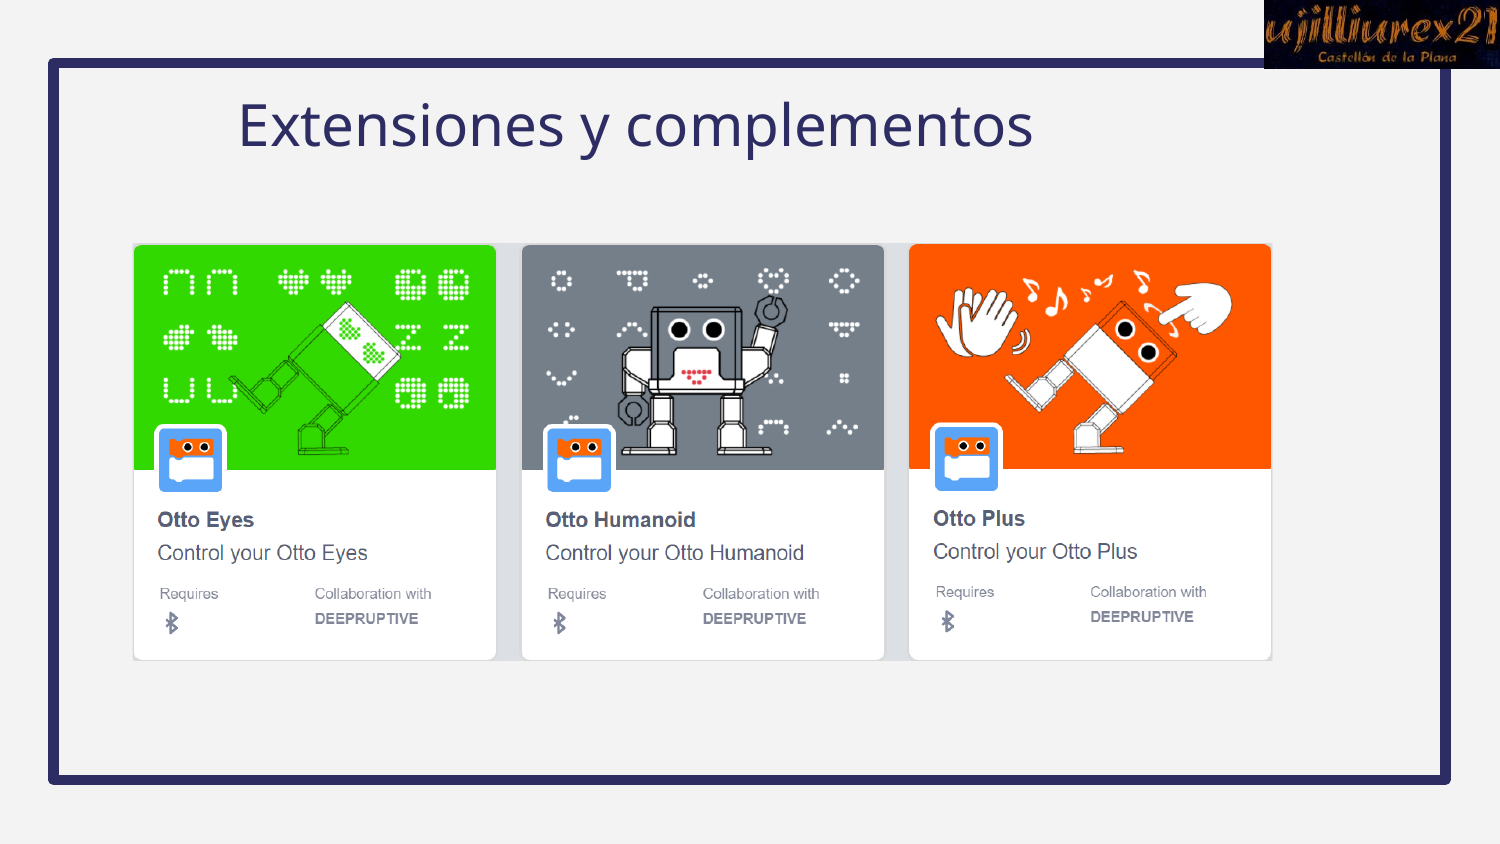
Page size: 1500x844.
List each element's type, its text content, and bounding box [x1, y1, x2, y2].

title Extensiones y complementos [222, 72, 1421, 167]
picture [1264, 0, 1500, 69]
picture [132, 243, 1273, 661]
